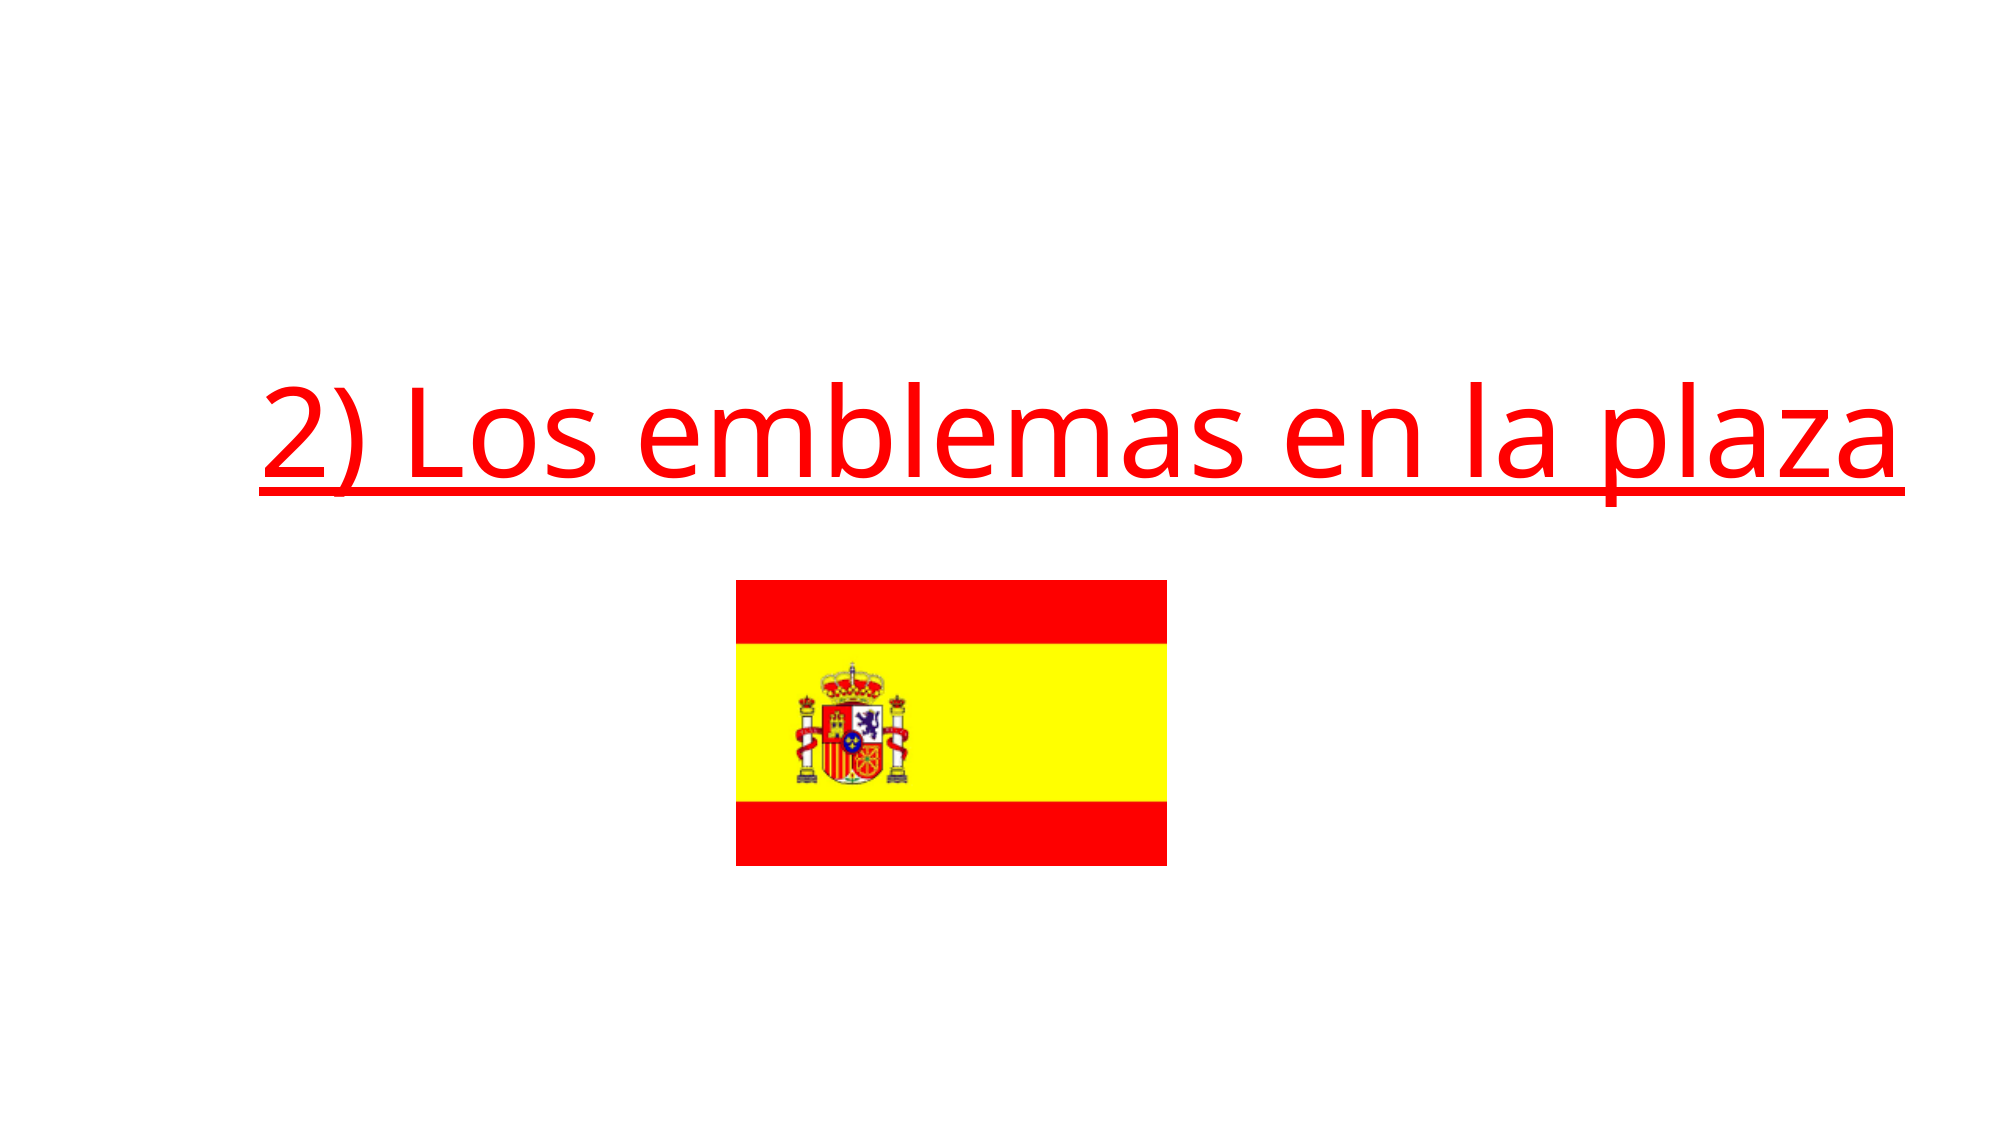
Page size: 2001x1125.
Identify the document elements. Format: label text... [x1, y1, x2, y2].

title 2) Los emblemas en la plaza [244, 362, 1970, 581]
picture [736, 580, 1167, 866]
